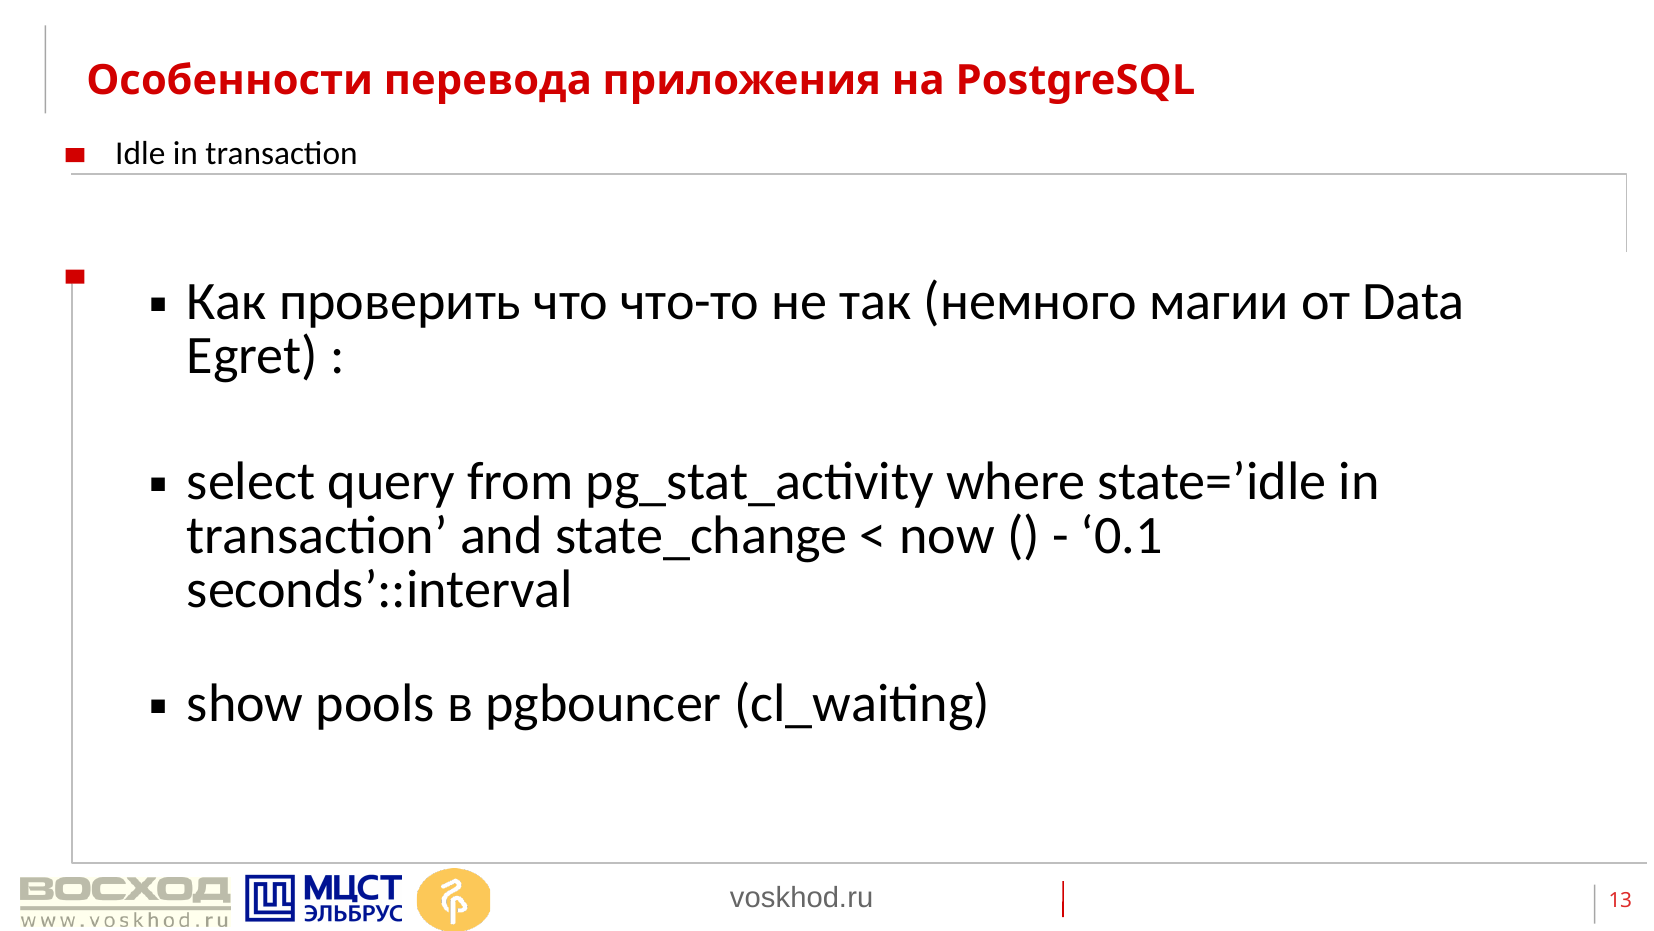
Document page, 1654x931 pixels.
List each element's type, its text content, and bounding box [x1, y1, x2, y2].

picture [20, 877, 231, 927]
text_box Как проверить что что-то не так (немного магии от Data Egret) : select query from pg_stat_activity where state=’idle in transaction’ and state_change < now () - ‘0.1 seconds’::interval show pools в pgbouncer (cl_waiting) [101, 271, 1553, 795]
picture [242, 874, 402, 922]
slide_number <number> [1267, 884, 1647, 918]
text_box Idle in transaction [100, 123, 1634, 179]
title Особенности перевода приложения на PostgreSQL [71, 45, 1560, 133]
text_box Idle in transaction [100, 175, 1626, 179]
picture [416, 868, 491, 931]
text_box [65, 269, 85, 284]
text_box [65, 148, 85, 163]
